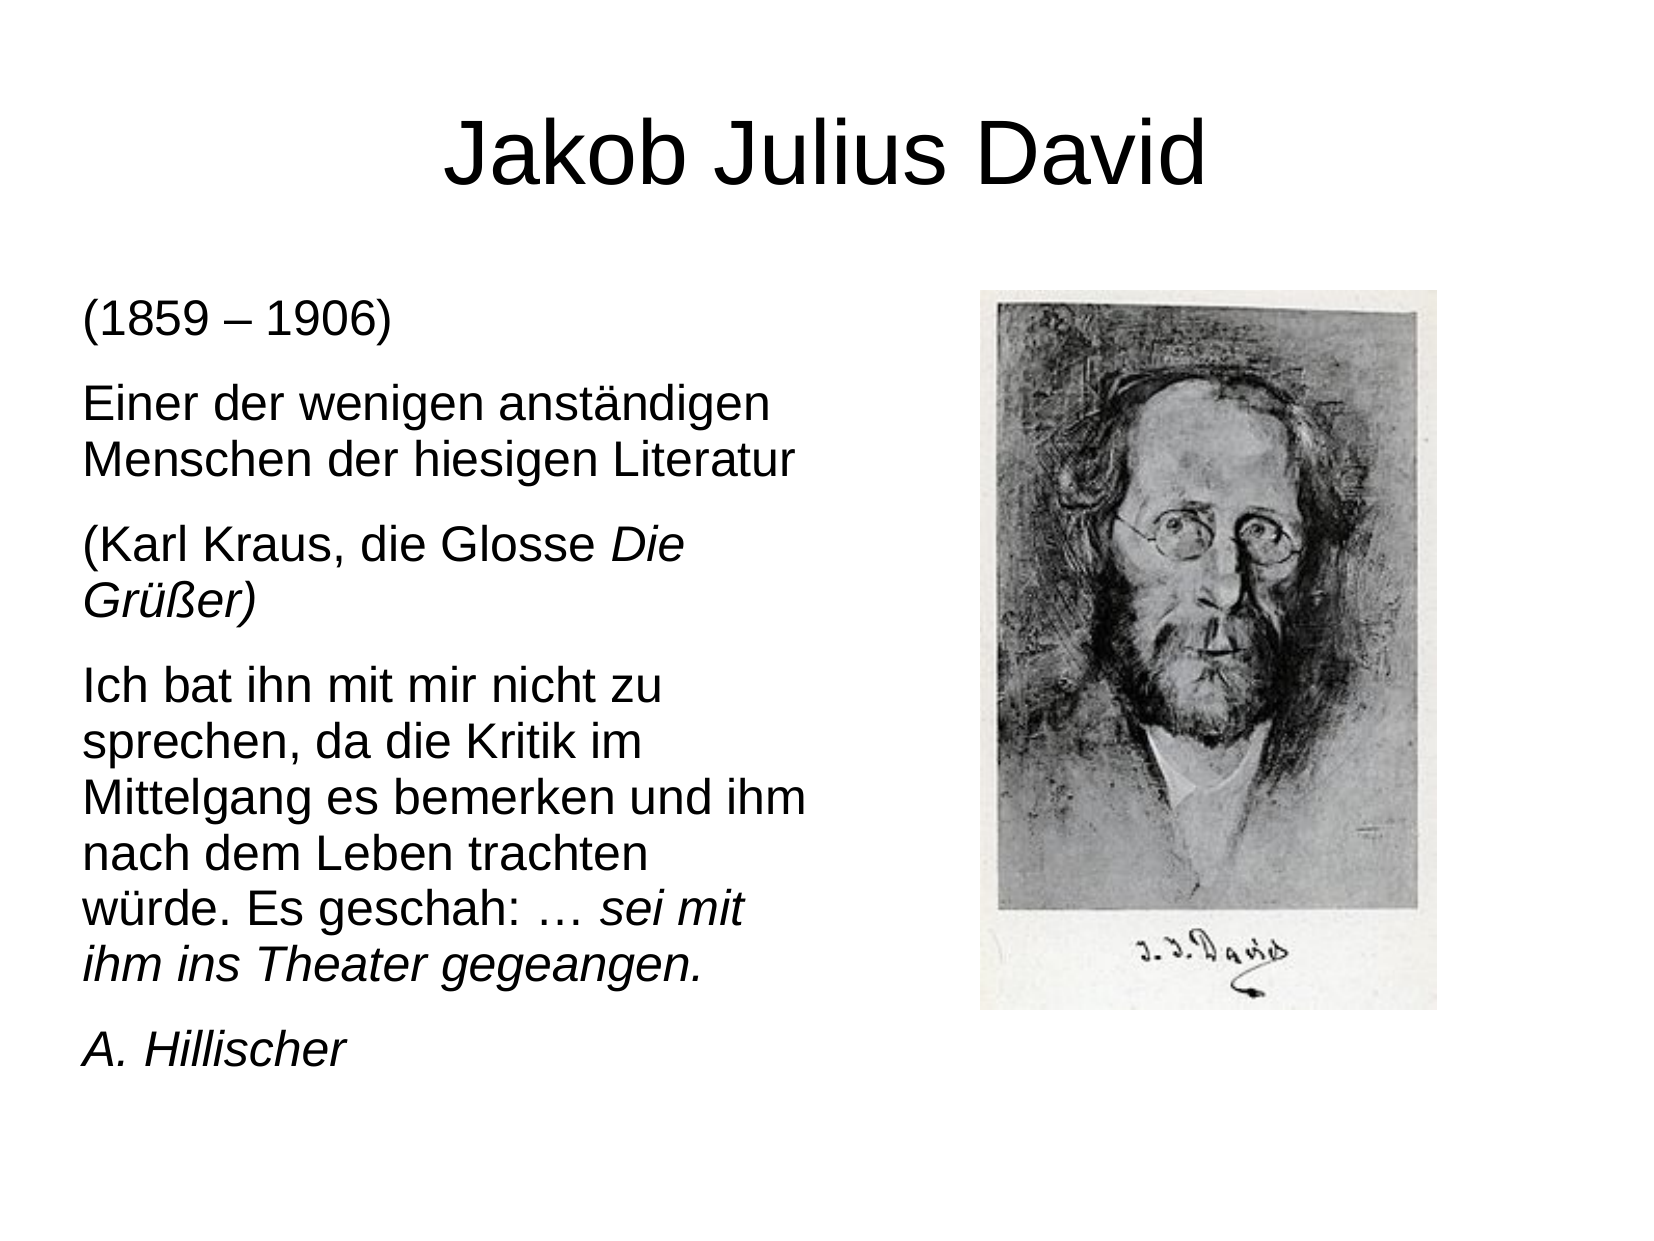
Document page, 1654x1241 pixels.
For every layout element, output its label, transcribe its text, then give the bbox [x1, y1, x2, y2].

list (1859 – 1906) Einer der wenigen anständigen Menschen der hiesigen Literatur (Karl Kraus, die Glosse Die Grüßer) Ich bat ihn mit mir nicht zu sprechen, da die Kritik im Mittelgang es bemerken und ihm nach dem Leben trachten würde. Es geschah: … sei mit ihm ins Theater gegeangen. A. Hillischer [82, 290, 809, 1010]
picture [980, 290, 1437, 1010]
title Jakob Julius David [82, 49, 1571, 257]
